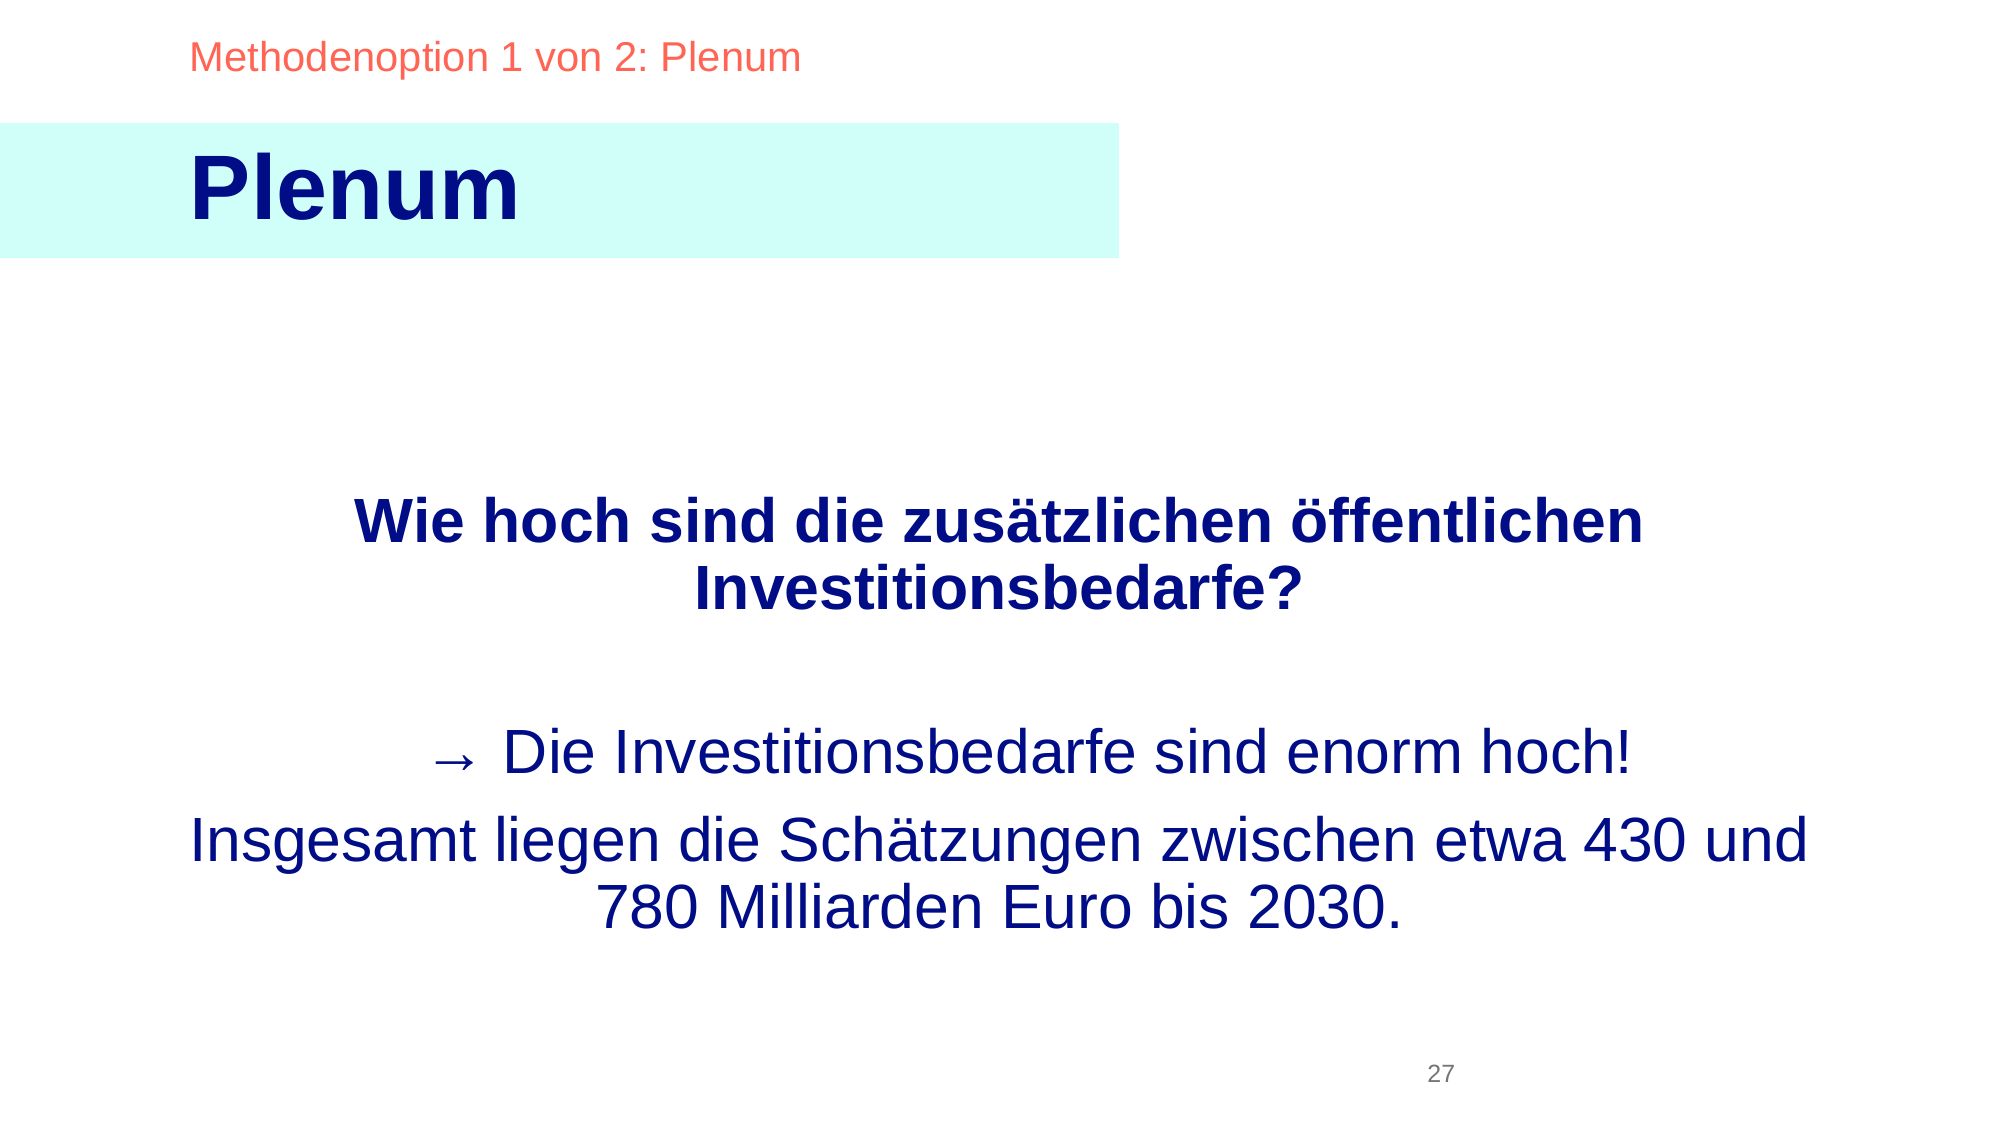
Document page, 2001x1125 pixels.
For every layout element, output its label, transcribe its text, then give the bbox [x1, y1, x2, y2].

list Plenum [137, 129, 1093, 258]
list Wie hoch sind die zusätzlichen öffentlichen Investitionsbedarfe? → Die Investitionsbedarfe sind enorm hoch! Insgesamt liegen die Schätzungen zwischen etwa 430 und 780 Milliarden Euro bis 2030. [137, 481, 1863, 1032]
list Methodenoption 1 von 2: Plenum [137, 27, 1119, 107]
